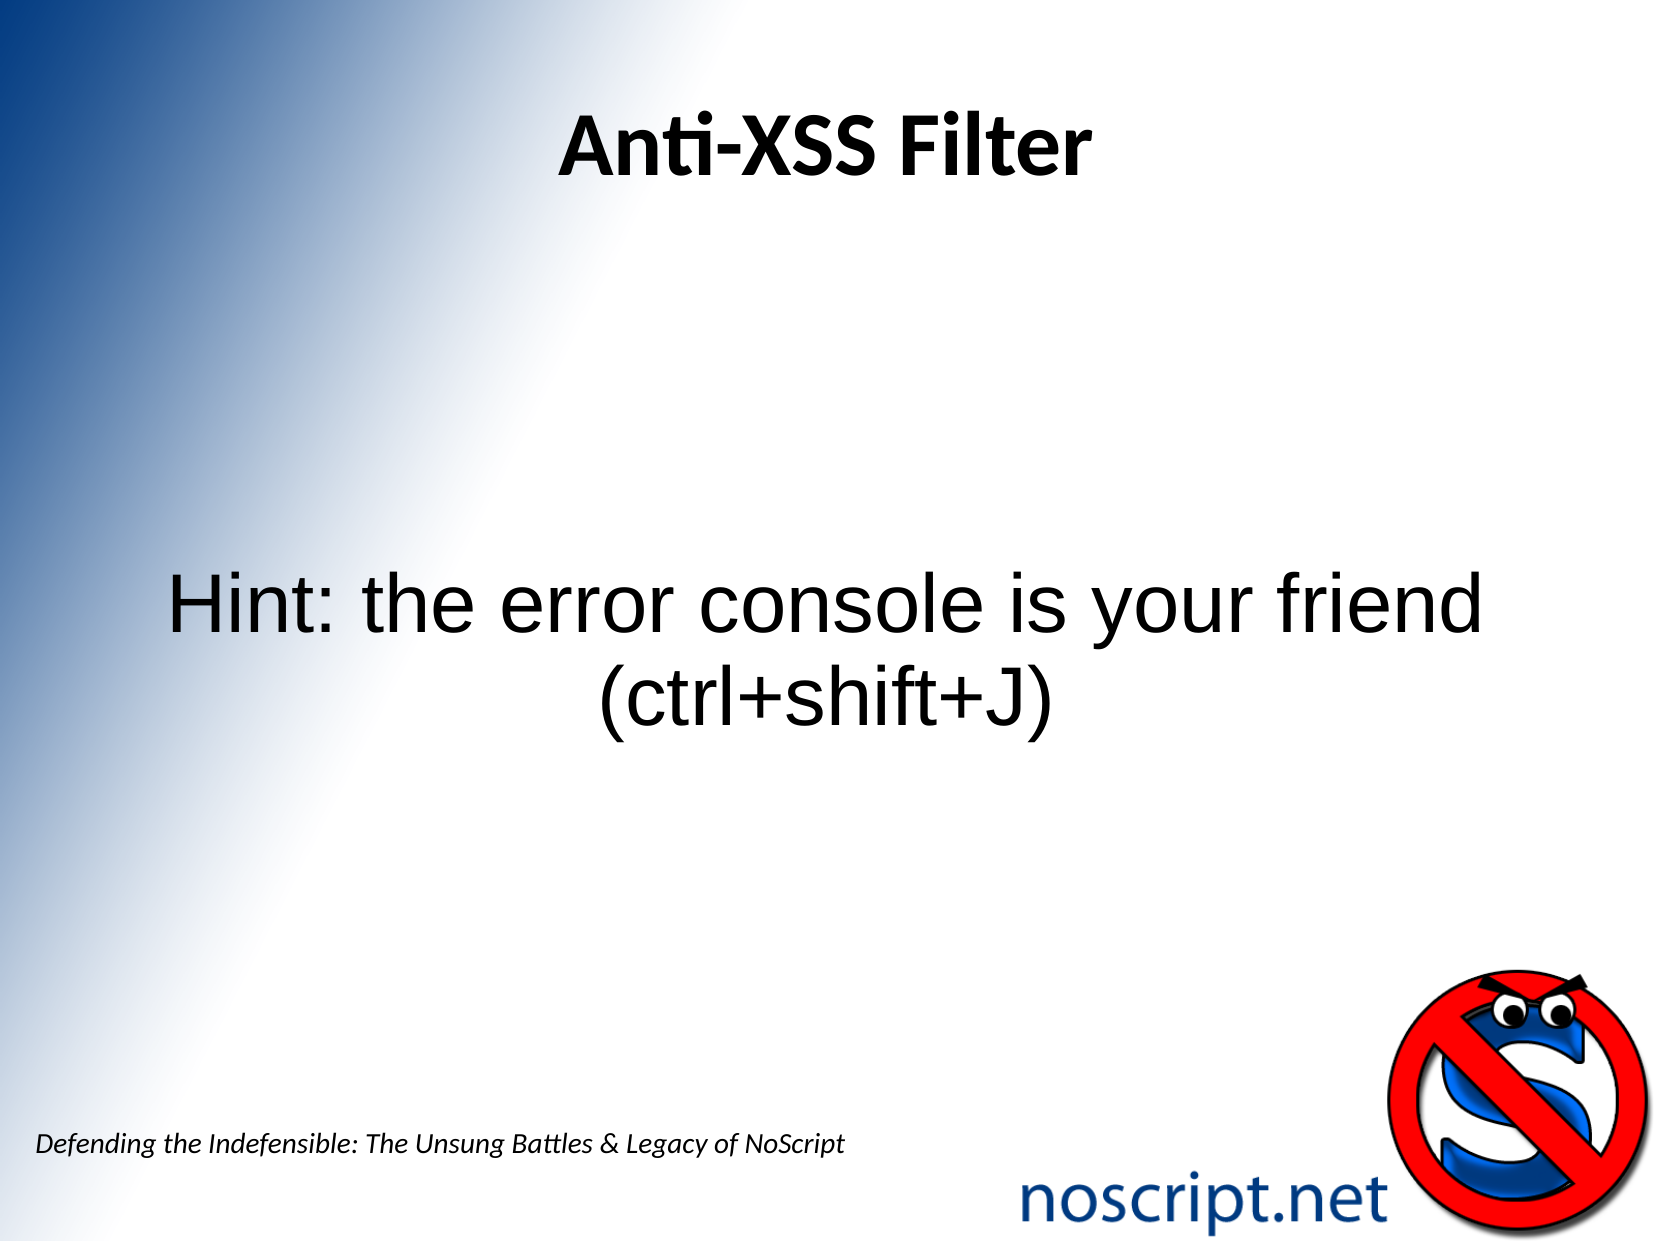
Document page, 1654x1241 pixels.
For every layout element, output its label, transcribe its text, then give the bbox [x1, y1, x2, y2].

picture [0, 0, 1654, 1241]
title Anti-XSS Filter [82, 49, 1571, 257]
subtitle Hint: the error console is your friend (ctrl+shift+J) [82, 290, 1571, 1010]
